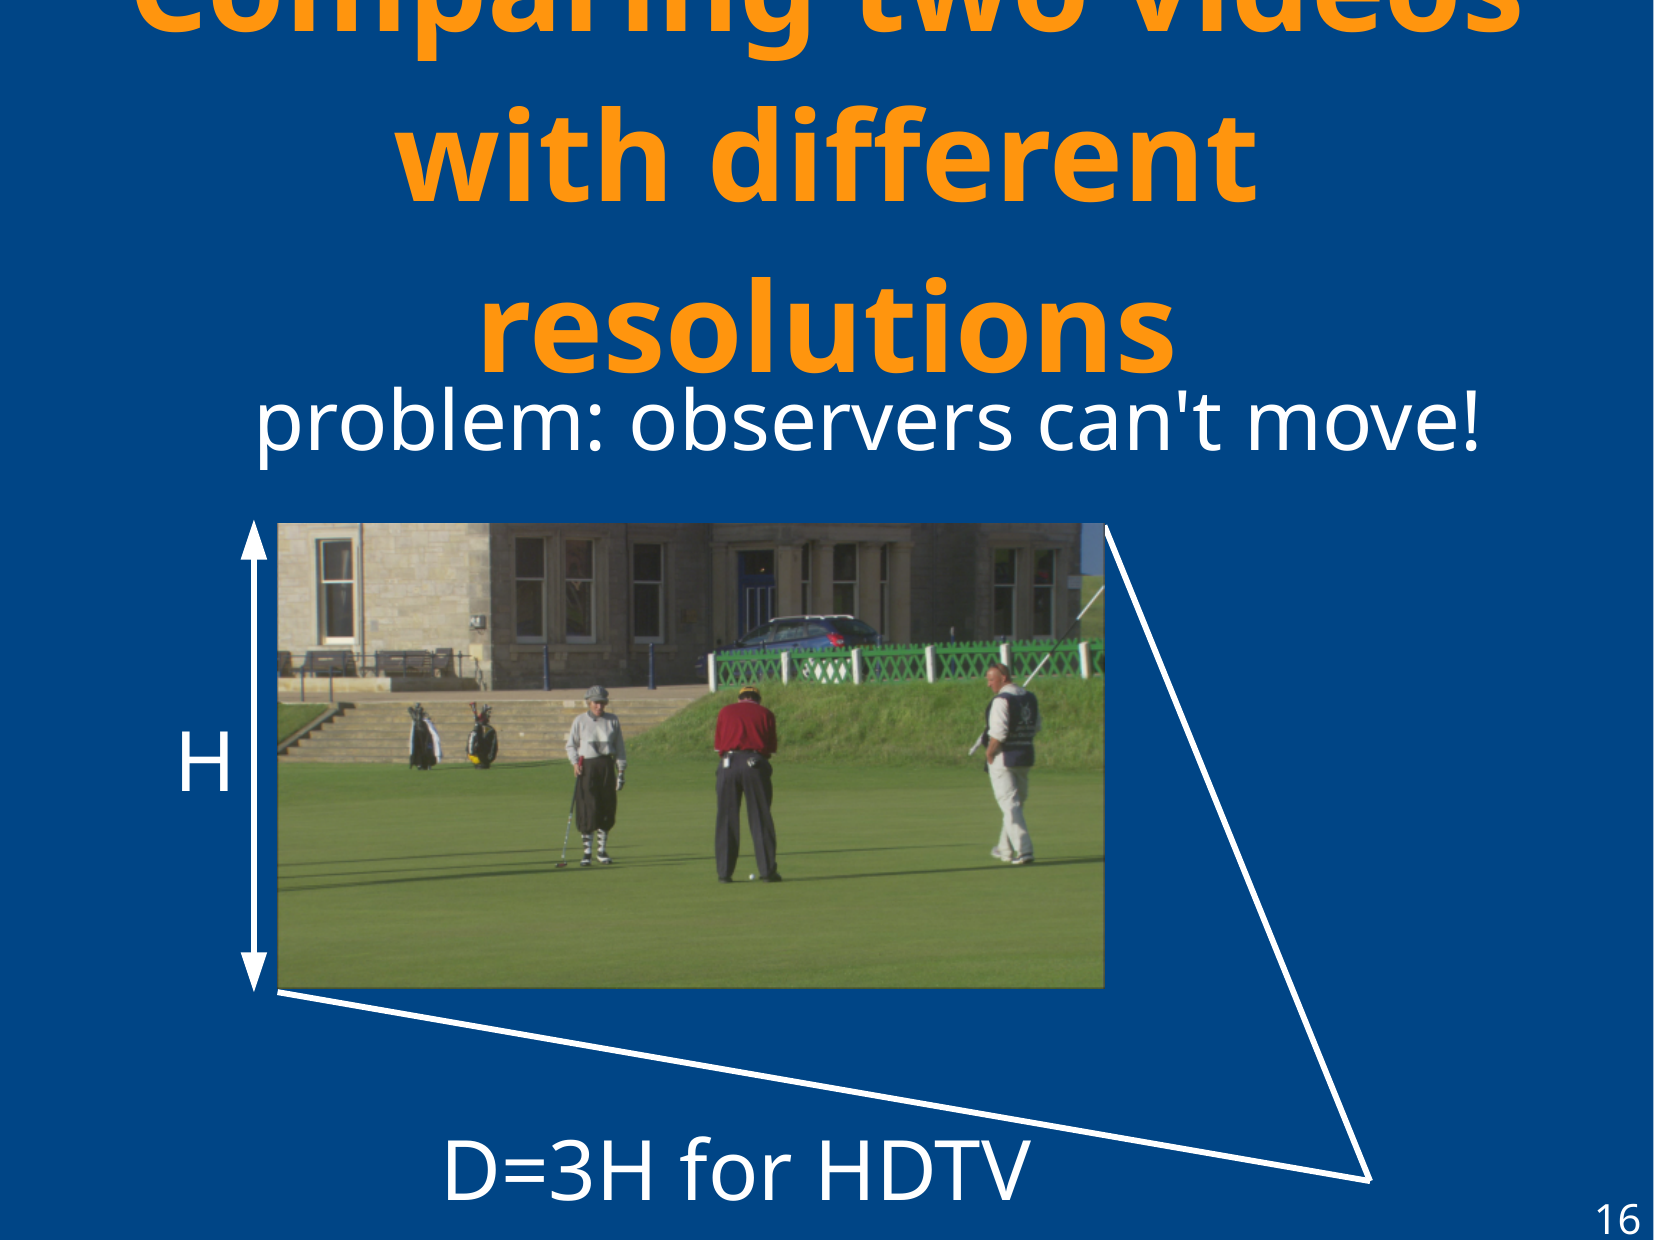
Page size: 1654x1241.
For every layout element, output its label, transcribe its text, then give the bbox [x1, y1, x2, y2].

title Comparing two videos with different resolutions [82, 10, 1571, 296]
text_box problem: observers can't move! [238, 354, 1415, 464]
text_box D=3H for HDTV [426, 1104, 1017, 1214]
picture [277, 523, 1105, 989]
text_box H [159, 695, 252, 827]
